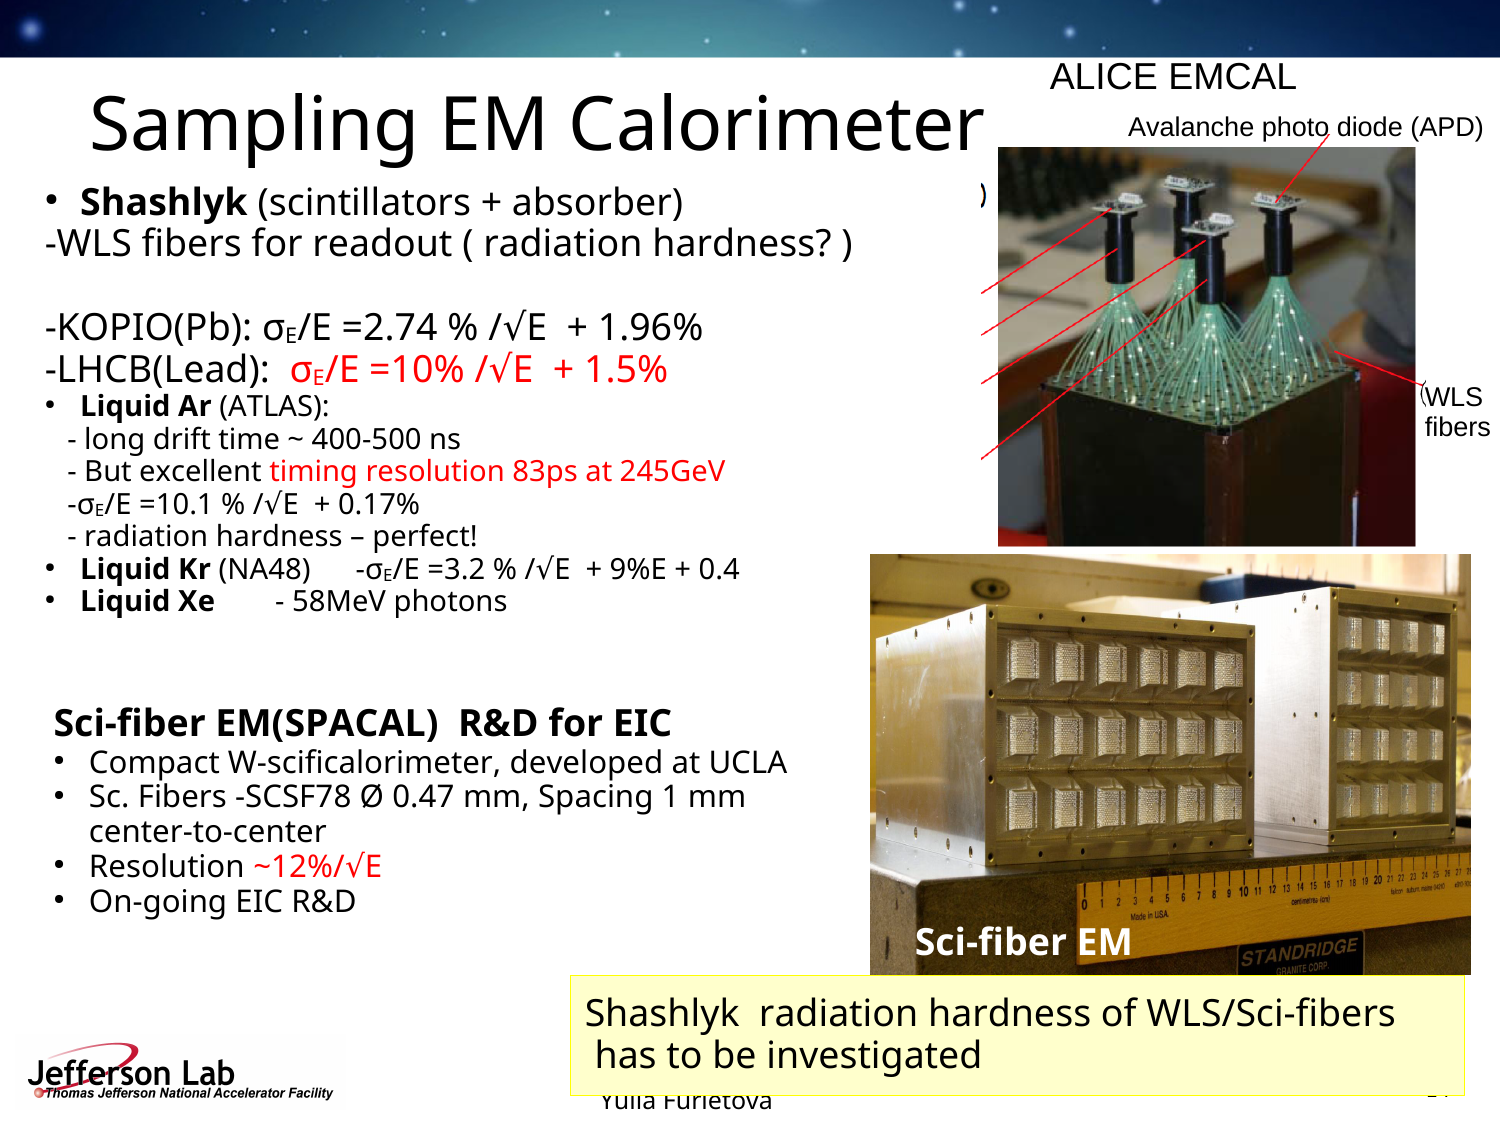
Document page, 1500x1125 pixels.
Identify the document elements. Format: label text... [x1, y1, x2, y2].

text_box Shashlyk radiation hardness of WLS/Sci-fibers has to be investigated [570, 975, 1465, 1096]
text_box Shashlyk (scintillators + absorber) -WLS fibers for readout ( radiation hardness? ) -KOPIO(Pb): σE/E =2.74 % /√E + 1.96% -LHCB(Lead): σE/E =10% /√E + 1.5% Liquid Ar (ATLAS): - long drift time ~ 400-500 ns - But excellent timing resolution 83ps at 245GeV -σE/E =10.1 % /√E + 0.17% - radiation hardness – perfect! Liquid Kr (NA48) -σE/E =3.2 % /√E + 9%E + 0.4 Liquid Xe - 58MeV photons [30, 174, 903, 668]
picture [0, 0, 1500, 1125]
text_box Sci-fiber EM [900, 915, 1172, 972]
text_box WLS fibers [1410, 374, 1500, 451]
text_box Avalanche photo diode (APD) [1113, 104, 1500, 150]
text_box Sci-fiber EM(SPACAL) R&D for EIC Compact W-scificalorimeter, developed at UCLA Sc. Fibers -SCSF78 Ø 0.47 mm, Spacing 1 mm center-to-center Resolution ~12%/√E On-going EIC R&D [38, 696, 819, 1053]
text_box ALICE EMCAL [1035, 48, 1313, 105]
text_box Yulia Furletova [585, 1096, 789, 1123]
text_box Sampling EM Calorimeter [75, 75, 985, 175]
